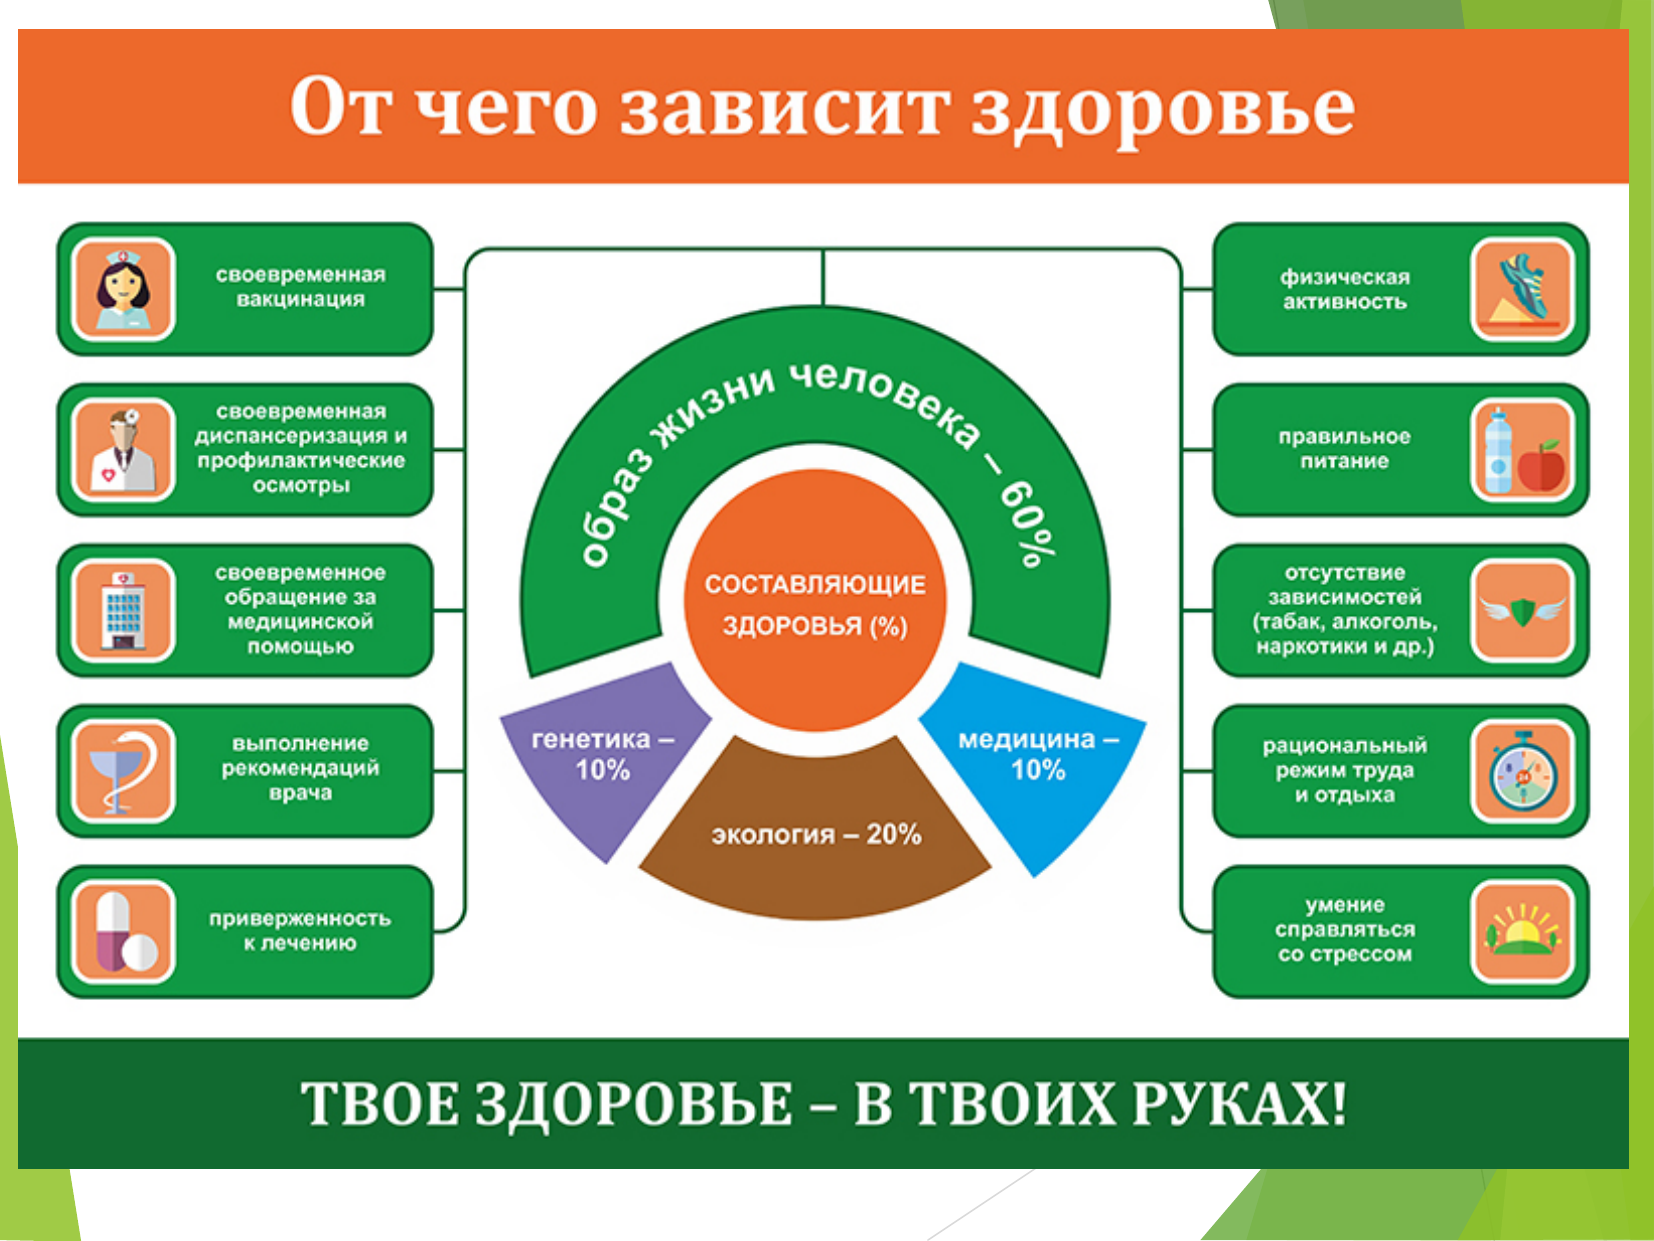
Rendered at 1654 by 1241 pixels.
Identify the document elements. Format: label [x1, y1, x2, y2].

picture [18, 29, 1629, 1169]
